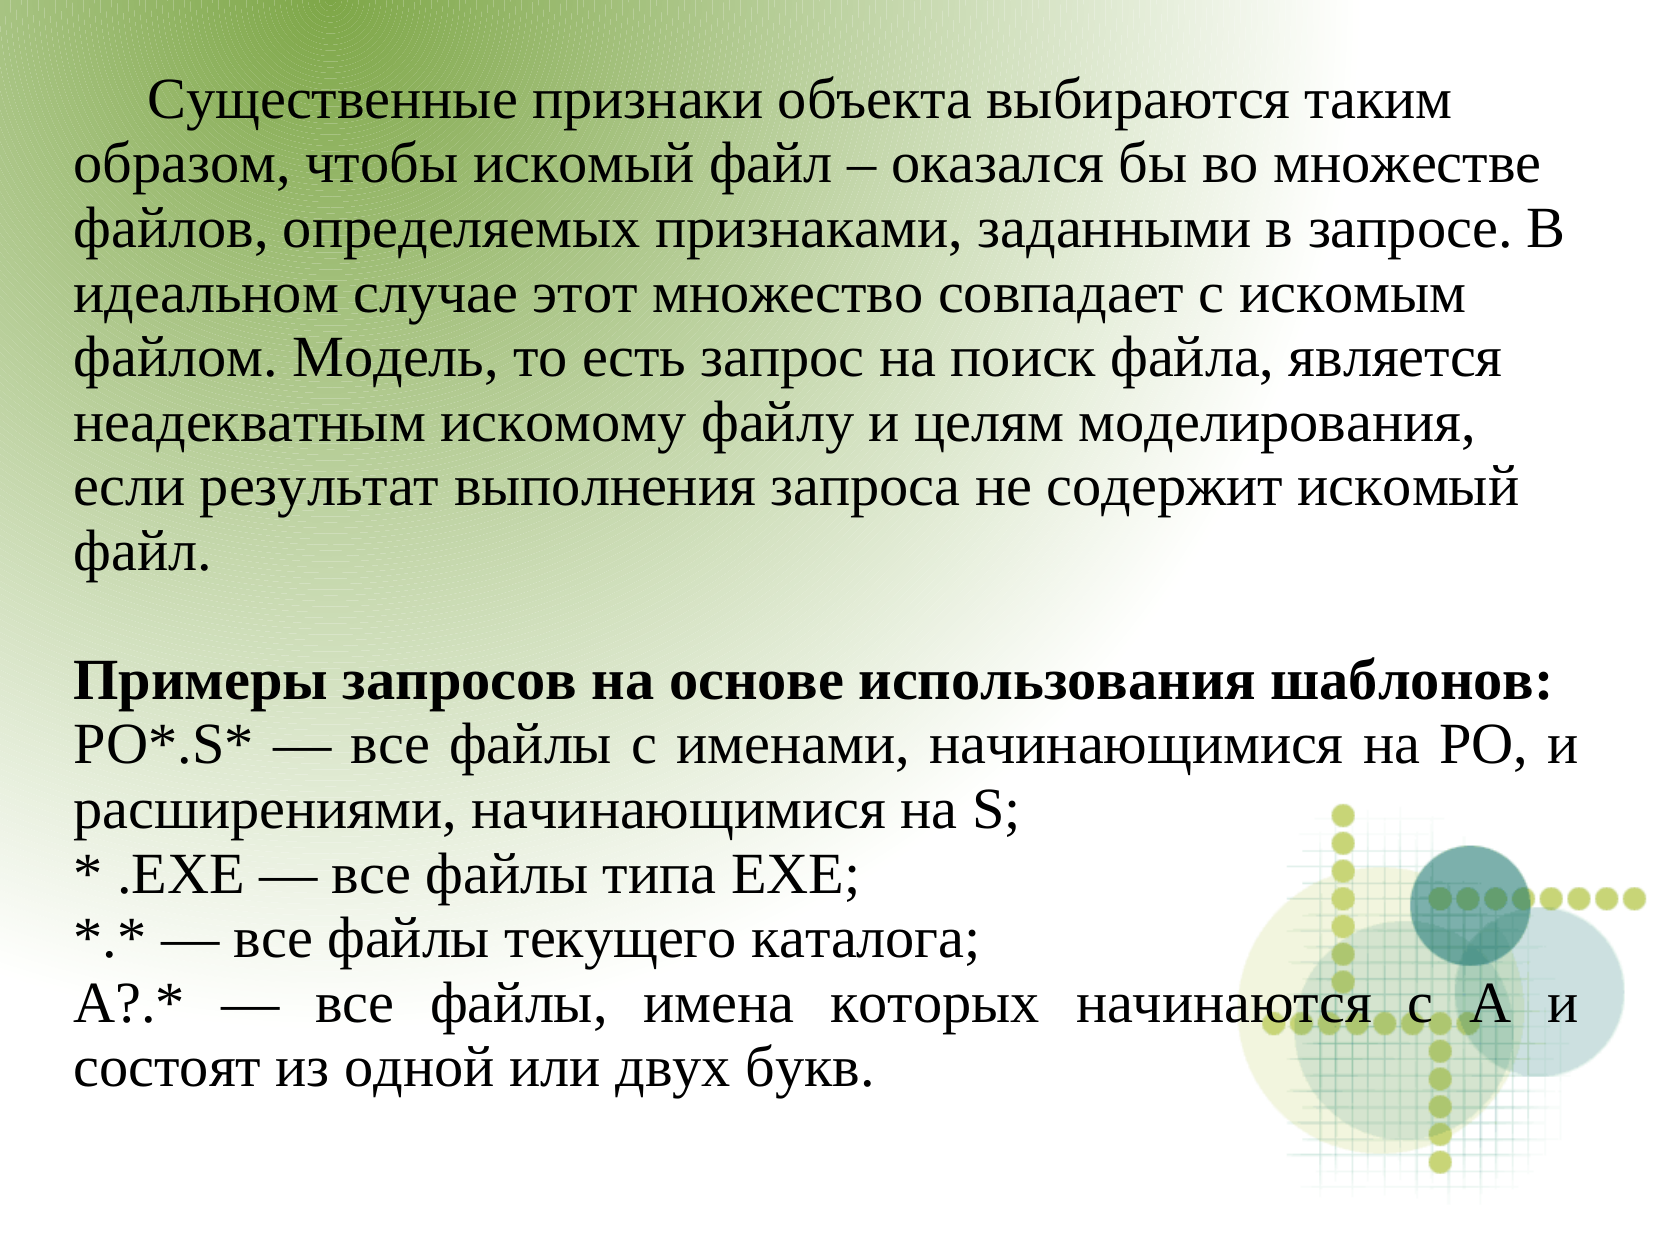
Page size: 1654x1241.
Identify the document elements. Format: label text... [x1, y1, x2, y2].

text_box Существенные признаки объекта выбираются таким образом, чтобы искомый файл – оказался бы во множестве файлов, определяемых признаками, заданными в запросе. В идеальном случае этот множество совпадает с искомым файлом. Модель, то есть запрос на поиск файла, является неадекватным искомому файлу и целям моделирования, если результат выполнения запроса не содержит искомый файл. Примеры запросов на основе использования шаблонов: PO*.S* — все файлы с именами, начинающимися на РО, и расширениями, начинающимися на S; * .ЕХЕ — все файлы типа ЕХЕ; *.* — все файлы текущего каталога; А?.* — все файлы, имена которых начинаются с А и состоят из одной или двух букв. [59, 59, 1595, 1152]
picture [1224, 792, 1654, 1211]
